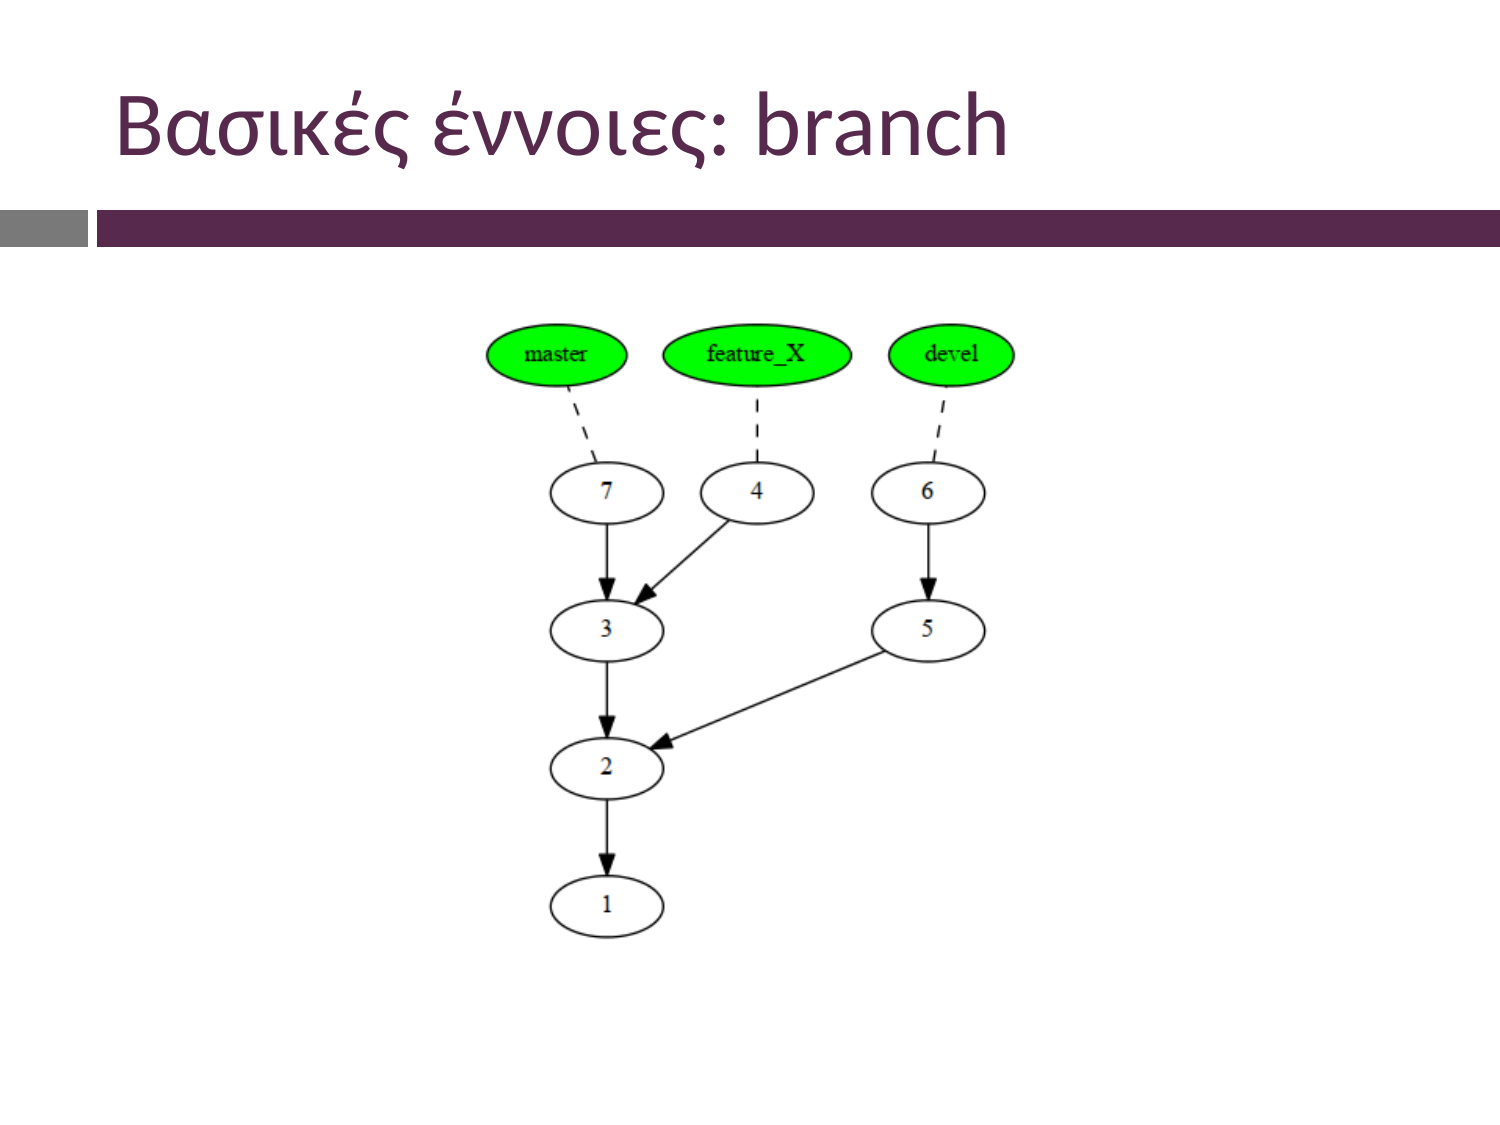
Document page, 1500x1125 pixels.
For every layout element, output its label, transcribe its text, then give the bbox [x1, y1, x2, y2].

title Βασικές έννοιες: branch [99, 37, 1438, 201]
picture [480, 316, 1020, 947]
